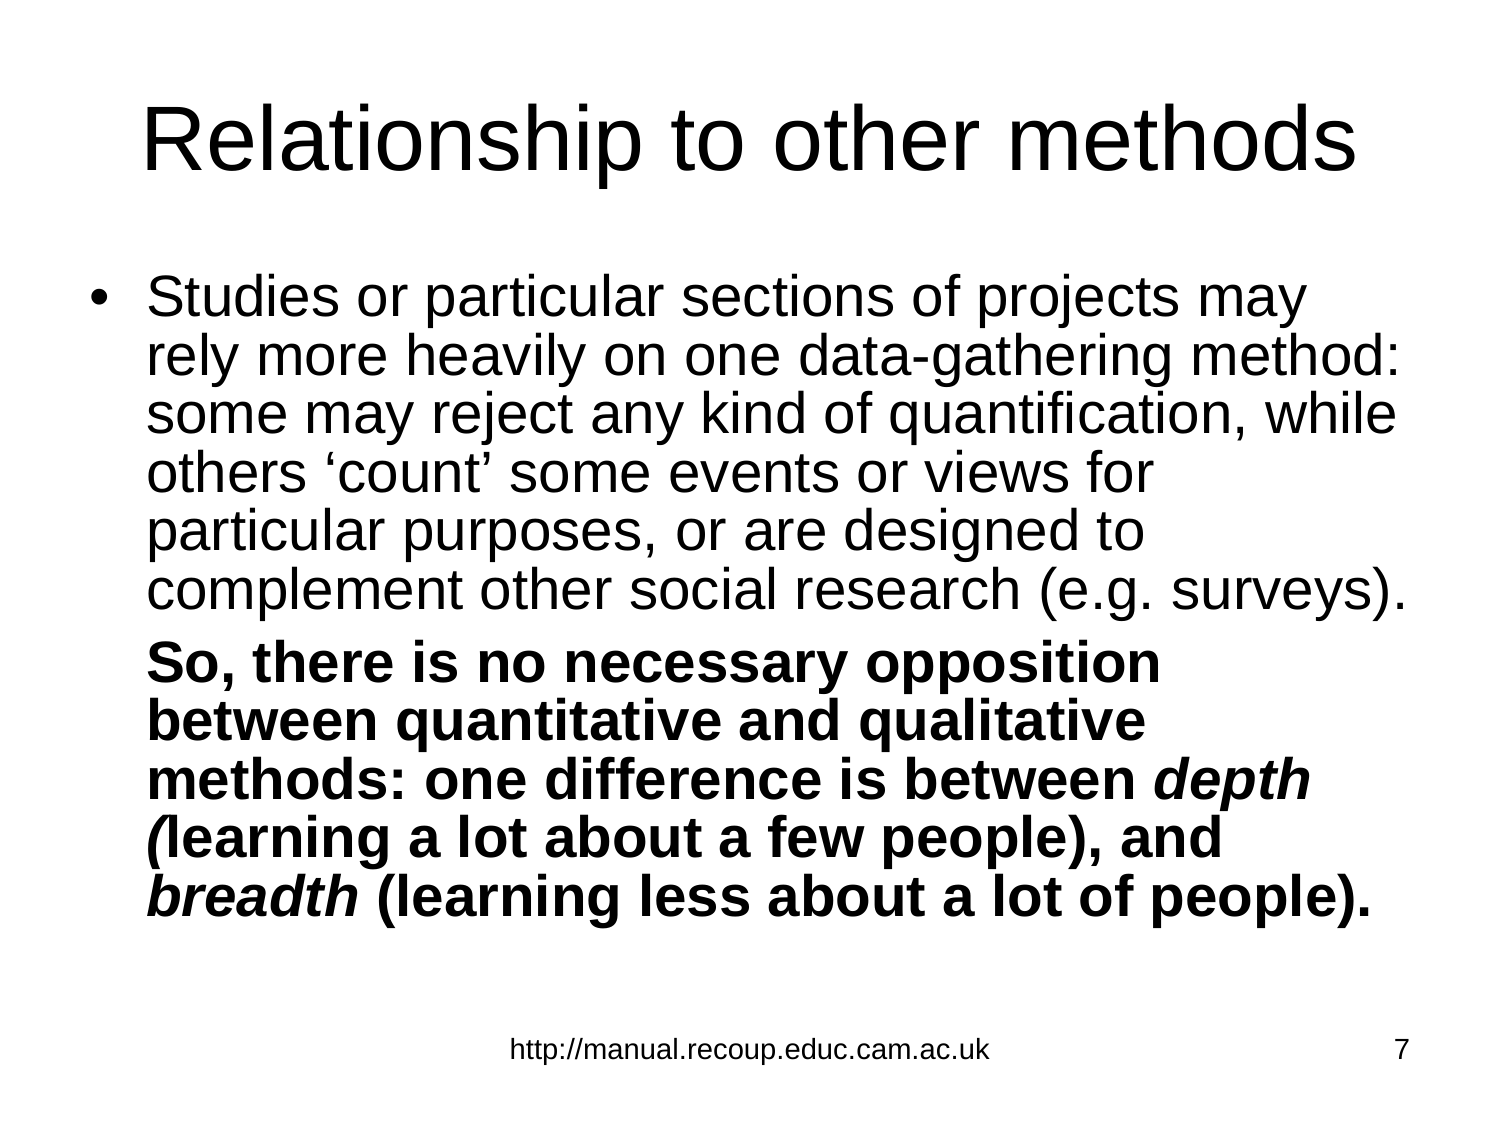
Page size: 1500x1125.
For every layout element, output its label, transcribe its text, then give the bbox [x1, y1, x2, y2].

title Relationship to other methods [75, 45, 1426, 233]
list Studies or particular sections of projects may rely more heavily on one data-gathering method: some may reject any kind of quantification, while others ‘count’ some events or views for particular purposes, or are designed to complement other social research (e.g. surveys). So, there is no necessary opposition between quantitative and qualitative methods: one difference is between depth (learning a lot about a few people), and breadth (learning less about a lot of people). [75, 262, 1426, 1063]
